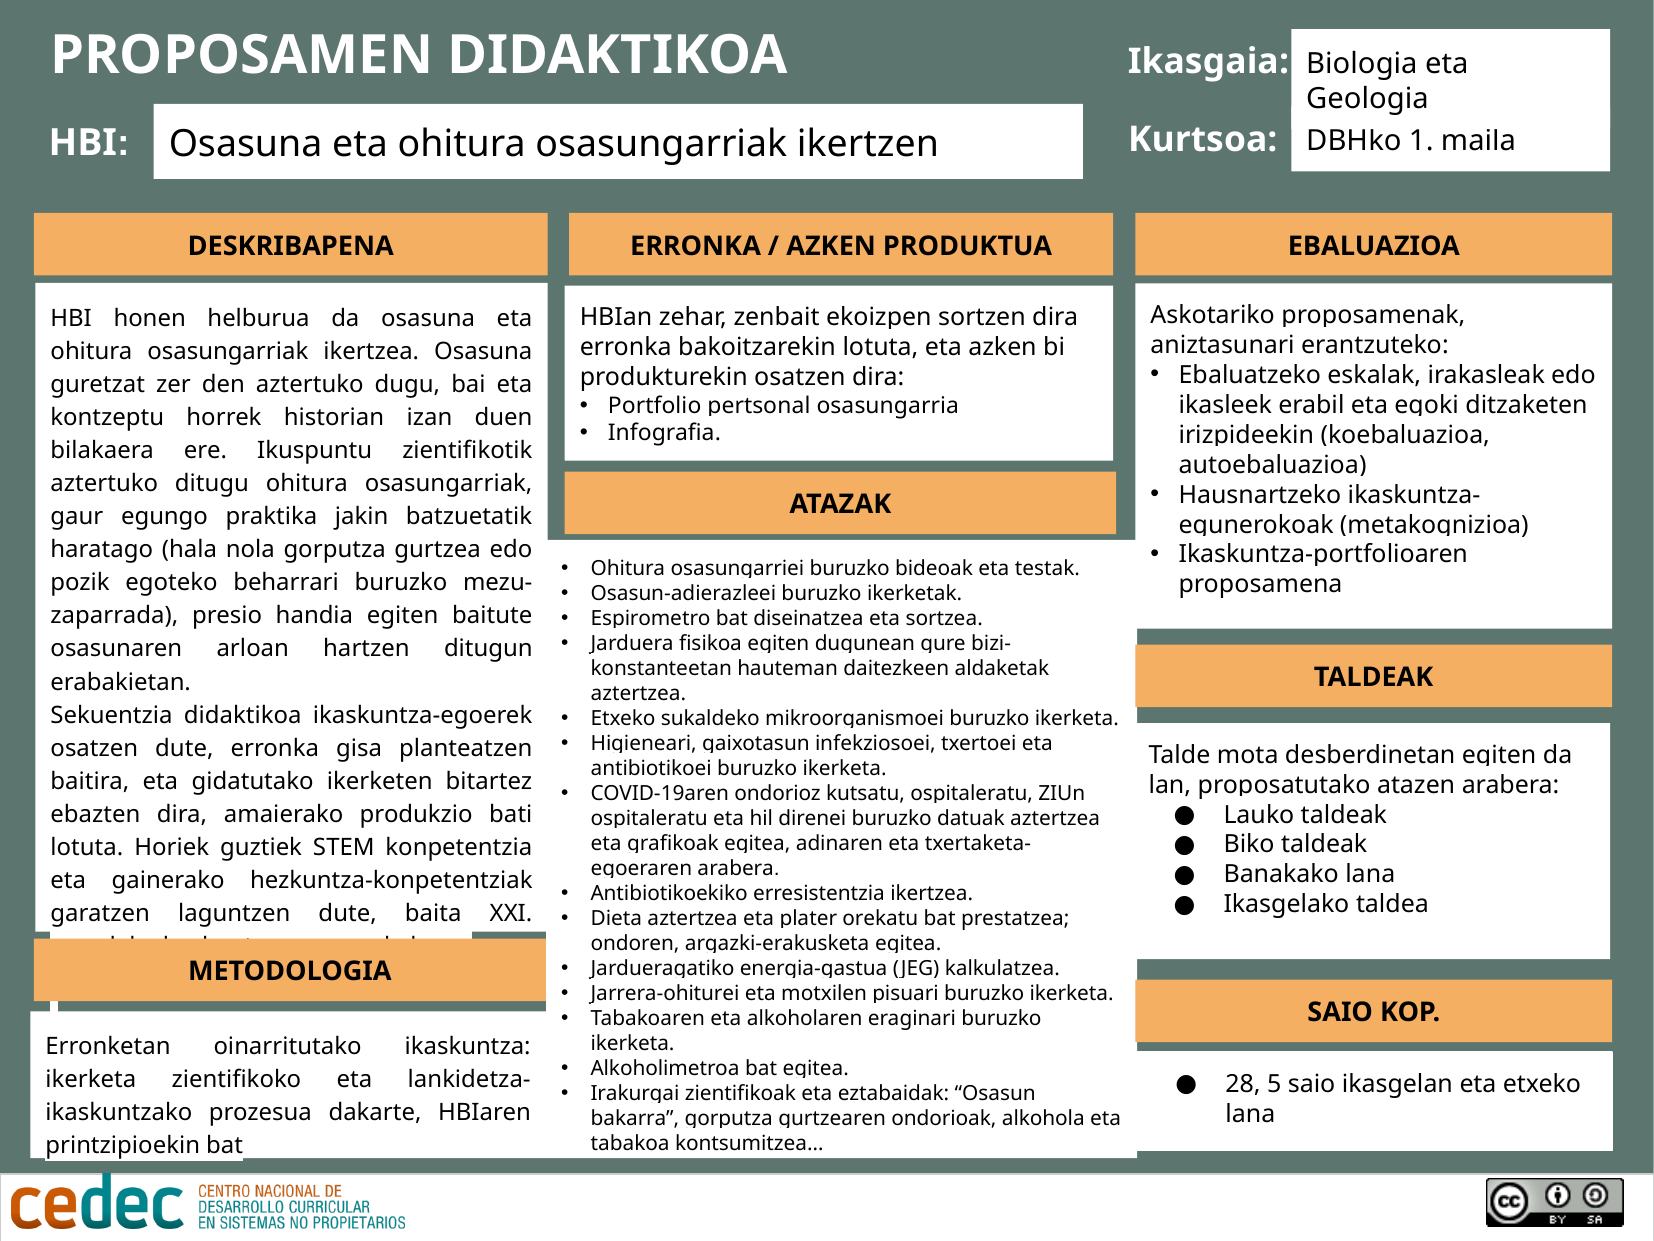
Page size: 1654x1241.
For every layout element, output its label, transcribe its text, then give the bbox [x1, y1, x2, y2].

text_box ATAZAK [564, 471, 1117, 535]
text_box EBALUAZIOA [1135, 212, 1613, 276]
text_box Erronketan oinarritutako ikaskuntza: ikerketa zientifikoko eta lankidetza-ikaskuntzako prozesua dakarte, HBIaren printzipioekin bat [30, 1011, 546, 1159]
text_box HBI honen helburua da osasuna eta ohitura osasungarriak ikertzea. Osasuna guretzat zer den aztertuko dugu, bai eta kontzeptu horrek historian izan duen bilakaera ere. Ikuspuntu zientifikotik aztertuko ditugu ohitura osasungarriak, gaur egungo praktika jakin batzuetatik haratago (hala nola gorputza gurtzea edo pozik egoteko beharrari buruzko mezu-zaparrada), presio handia egiten baitute osasunaren arloan hartzen ditugun erabakietan. Sekuentzia didaktikoa ikaskuntza-egoerek osatzen dute, erronka gisa planteatzen baitira, eta gidatutako ikerketen bitartez ebazten dira, amaierako produkzio bati lotuta. Horiek guztiek STEM konpetentzia eta gainerako hezkuntza-konpetentziak garatzen laguntzen dute, baita XXI. mendeko hezkuntzaren erronkak ere. [35, 282, 548, 932]
text_box DESKRIBAPENA [33, 212, 548, 276]
text_box Talde mota desberdinetan egiten da lan, proposatutako atazen arabera: Lauko taldeak Biko taldeak Banakako lana Ikasgelako taldea [1133, 723, 1611, 960]
text_box ERRONKA / AZKEN PRODUKTUA [569, 212, 1114, 276]
text_box DBHko 1. maila [1291, 130, 1611, 172]
text_box METODOLOGIA [33, 938, 546, 1002]
text_box HBI: [33, 110, 153, 174]
text_box [0, 1174, 1654, 1241]
text_box TALDEAK [1135, 644, 1613, 708]
text_box Kurtsoa: [1113, 109, 1303, 173]
picture [11, 1173, 405, 1229]
text_box 28, 5 saio ikasgelan eta etxeko lana [1135, 1052, 1613, 1151]
text_box Askotariko proposamenak, aniztasunari erantzuteko: Ebaluatzeko eskalak, irakasleak edo ikasleek erabil eta egoki ditzaketen irizpideekin (koebaluazioa, autoebaluazioa) Hausnartzeko ikaskuntza-egunerokoak (metakognizioa) Ikaskuntza-portfolioaren proposamena [1135, 283, 1613, 629]
text_box Ikasgaia: [1113, 30, 1291, 94]
text_box Ohitura osasungarriei buruzko bideoak eta testak. Osasun-adierazleei buruzko ikerketak. Espirometro bat diseinatzea eta sortzea. Jarduera fisikoa egiten dugunean gure bizi-konstanteetan hauteman daitezkeen aldaketak aztertzea. Etxeko sukaldeko mikroorganismoei buruzko ikerketa. Higieneari, gaixotasun infekziosoei, txertoei eta antibiotikoei buruzko ikerketa. COVID-19aren ondorioz kutsatu, ospitaleratu, ZIUn ospitaleratu eta hil direnei buruzko datuak aztertzea eta grafikoak egitea, adinaren eta txertaketa-egoeraren arabera. Antibiotikoekiko erresistentzia ikertzea. Dieta aztertzea eta plater orekatu bat prestatzea; ondoren, argazki-erakusketa egitea. Jardueragatiko energia-gastua (JEG) kalkulatzea. Jarrera-ohiturei eta motxilen pisuari buruzko ikerketa. Tabakoaren eta alkoholaren eraginari buruzko ikerketa. Alkoholimetroa bat egitea. Irakurgai zientifikoak eta eztabaidak: “Osasun bakarra”, gorputza gurtzearen ondorioak, alkohola eta tabakoa kontsumitzea… [546, 539, 1138, 1159]
text_box Osasuna eta ohitura osasungarriak ikertzen [153, 103, 1083, 179]
text_box PROPOSAMEN DIDAKTIKOA [35, 11, 1027, 110]
text_box HBIan zehar, zenbait ekoizpen sortzen dira erronka bakoitzarekin lotuta, eta azken bi produkturekin osatzen dira: Portfolio pertsonal osasungarria Infografia. [564, 285, 1114, 461]
picture [1486, 1178, 1624, 1227]
text_box Biologia eta Geologia [1291, 29, 1611, 130]
text_box SAIO KOP. [1135, 979, 1613, 1043]
